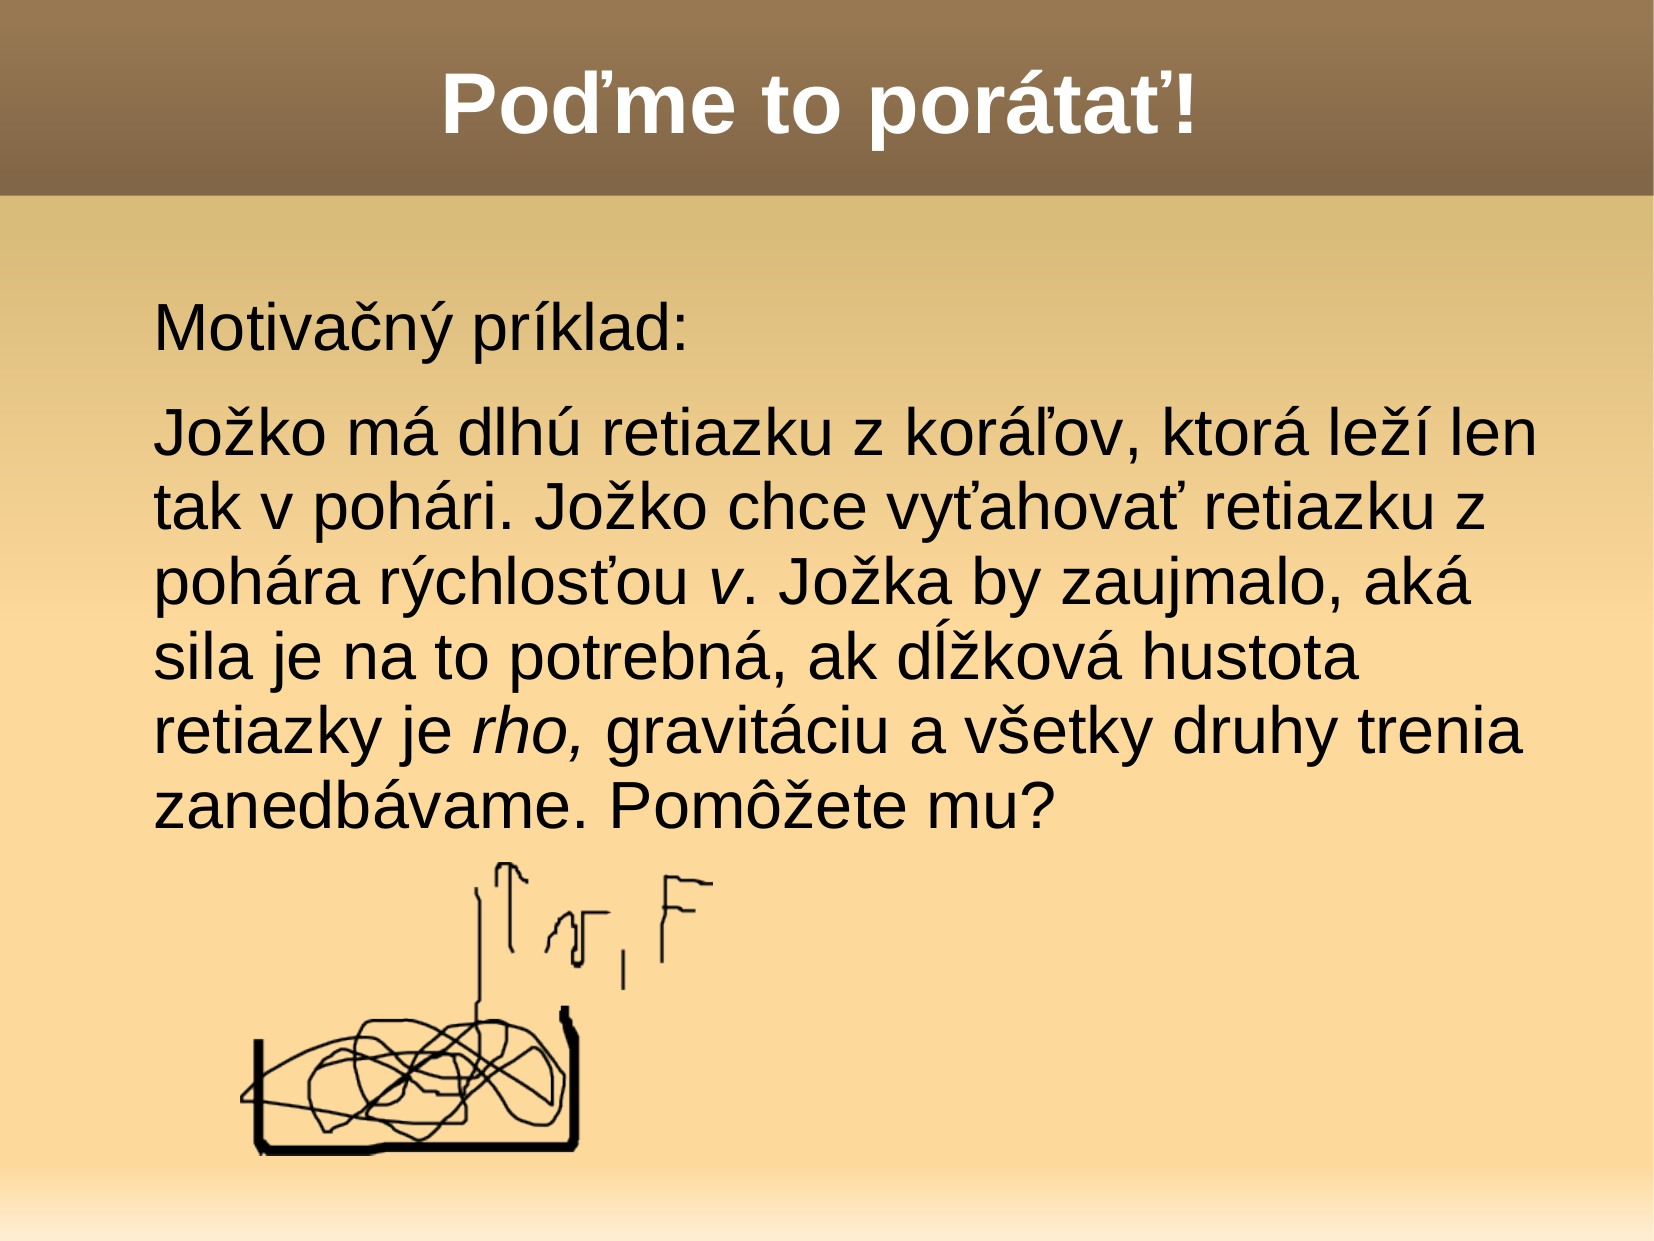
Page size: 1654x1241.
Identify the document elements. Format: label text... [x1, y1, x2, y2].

title Poďme to porátať! [76, 0, 1565, 208]
picture [0, 0, 1654, 1241]
list Motivačný príklad: Jožko má dlhú retiazku z koráľov, ktorá leží len tak v pohári. Jožko chce vyťahovať retiazku z pohára rýchlosťou v. Jožka by zaujmalo, aká sila je na to potrebná, ak dĺžková hustota retiazky je rho, gravitáciu a všetky druhy trenia zanedbávame. Pomôžete mu? [82, 290, 1571, 1109]
